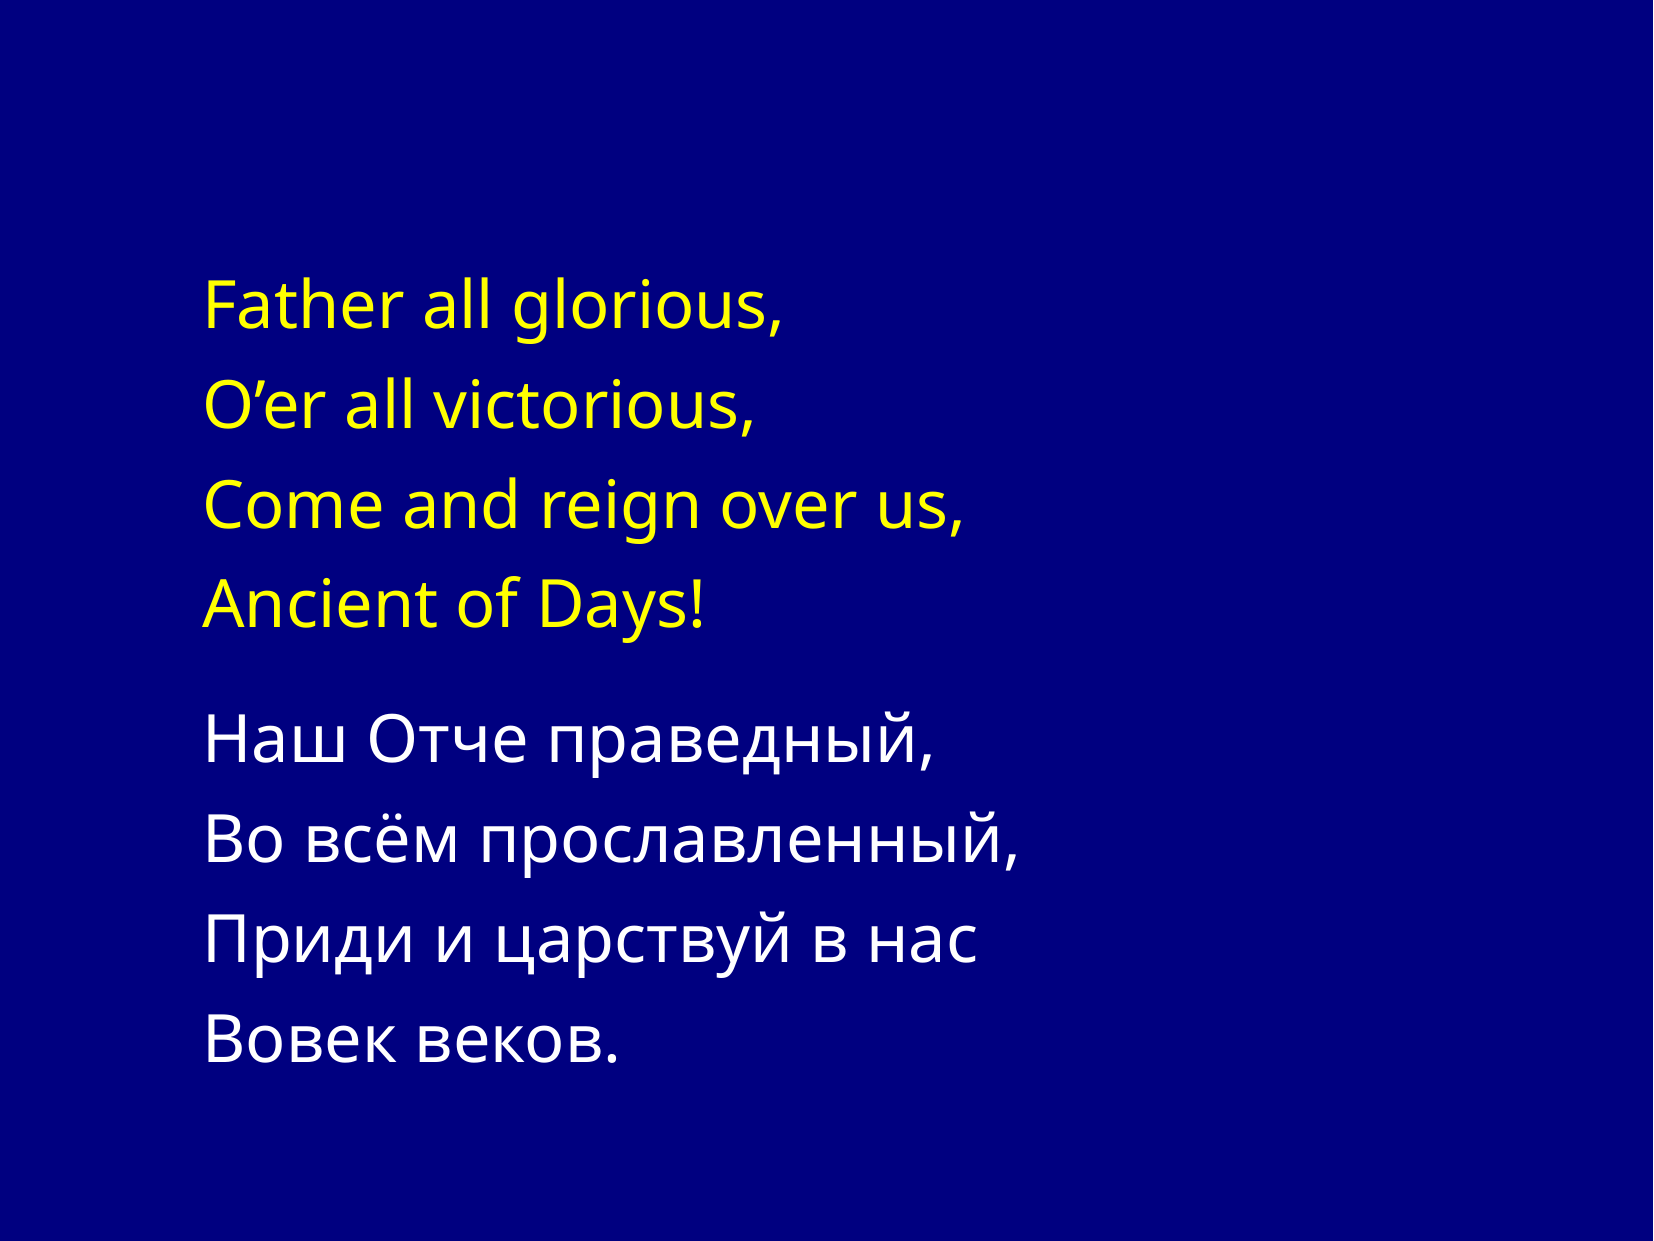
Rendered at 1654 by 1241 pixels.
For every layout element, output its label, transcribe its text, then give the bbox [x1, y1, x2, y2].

text_box Наш Отче праведный, Во всём прославленный, Приди и царствуй в нас Вовек веков. [75, 675, 1576, 1163]
text_box Father all glorious, O’er all victorious, Come and reign over us, Ancient of Days! [75, 150, 1576, 638]
